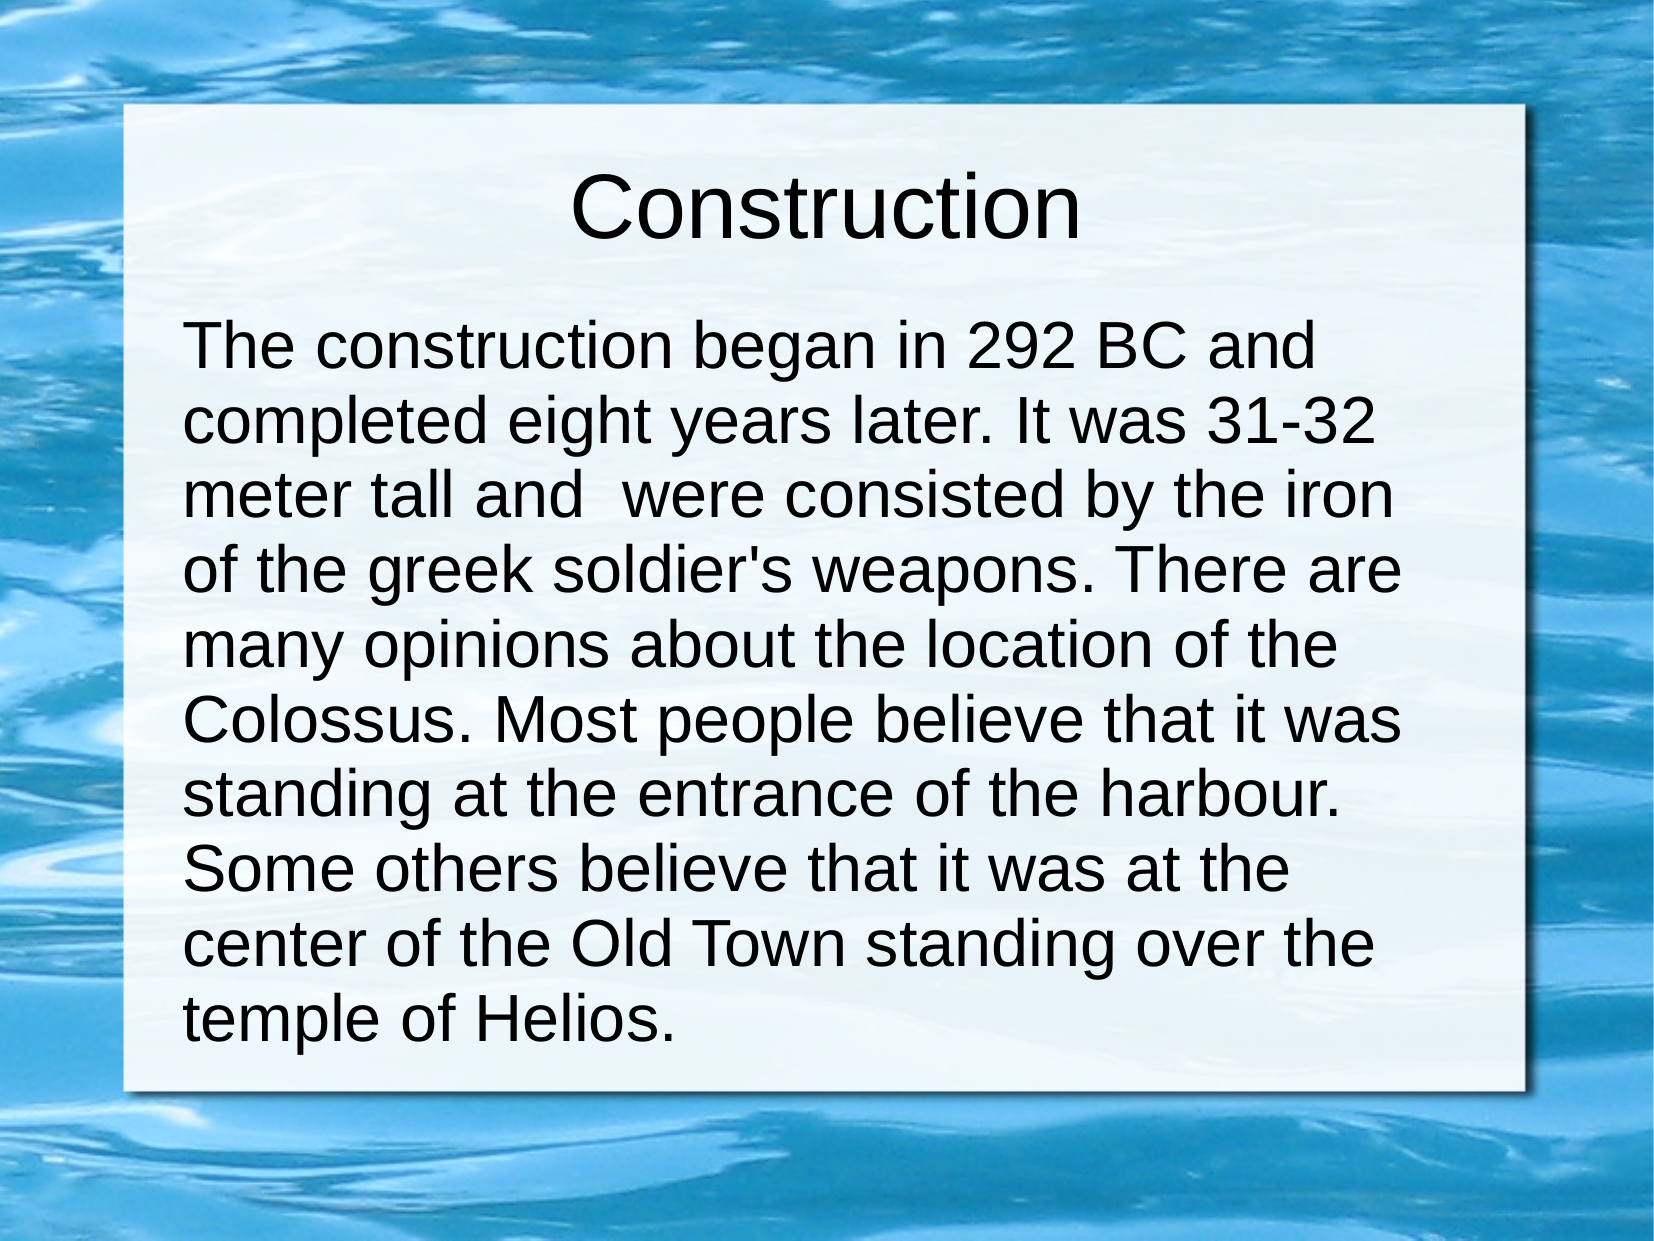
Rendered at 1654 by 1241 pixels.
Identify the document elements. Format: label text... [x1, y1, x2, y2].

title Construction [147, 118, 1506, 296]
list The construction began in 292 BC and completed eight years later. It was 31-32 meter tall and were consisted by the iron of the greek soldier's weapons. There are many opinions about the location of the Colossus. Most people believe that it was standing at the entrance of the harbour. Some others believe that it was at the center of the Old Town standing over the temple of Helios. [111, 307, 1470, 1241]
picture [0, 0, 1654, 1241]
